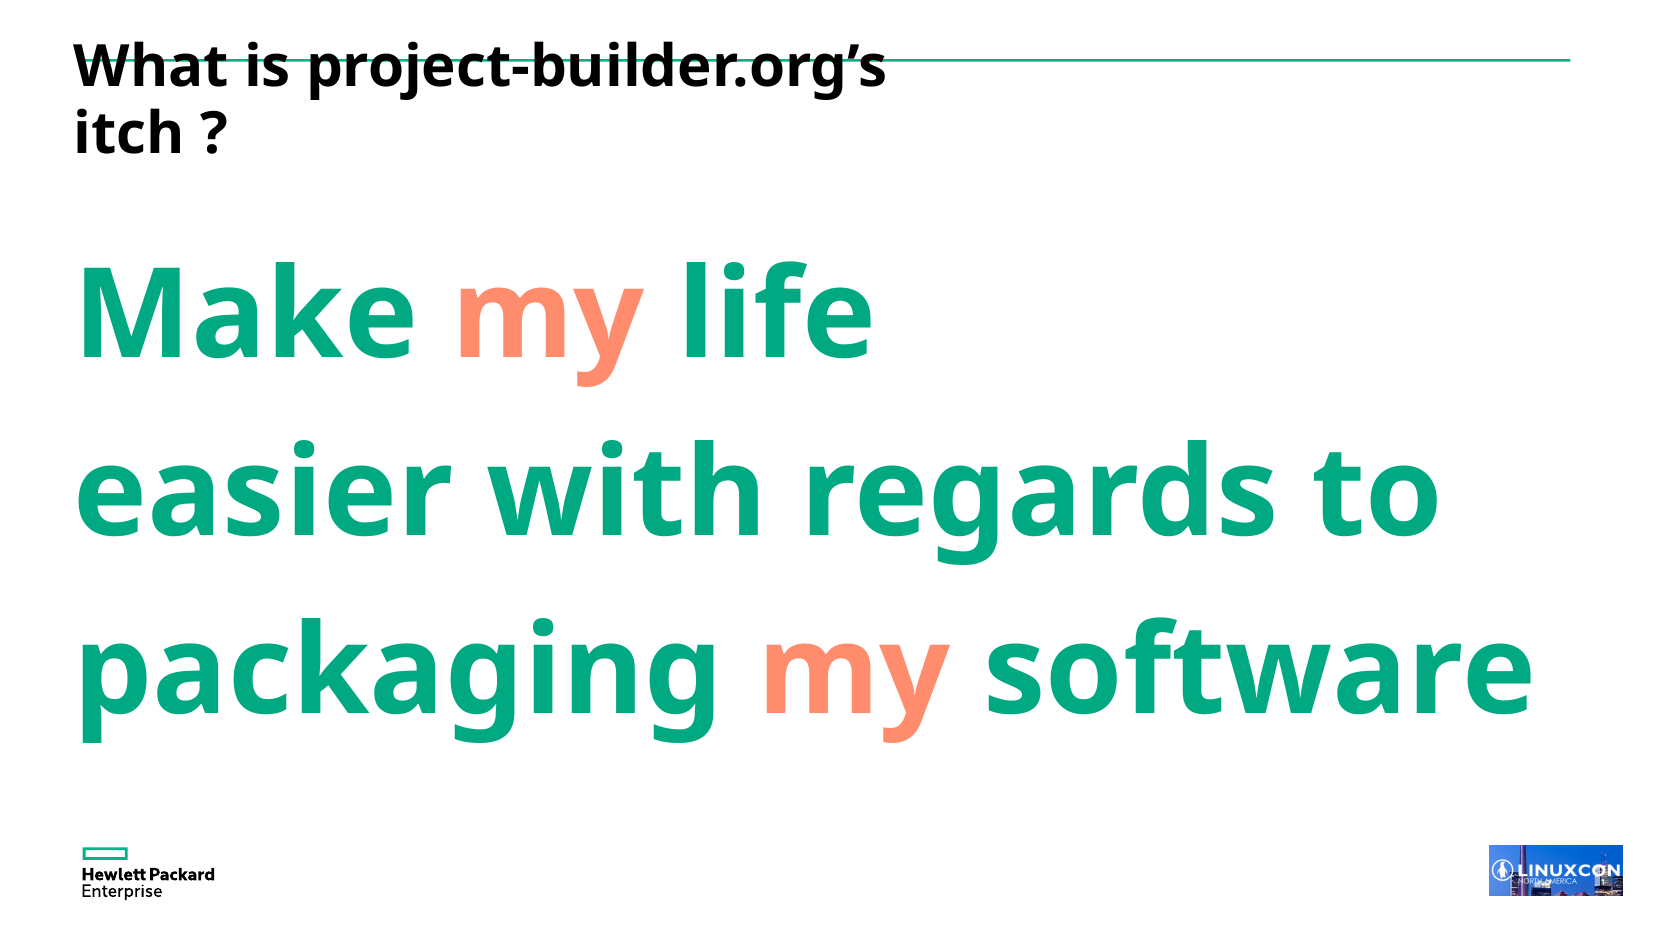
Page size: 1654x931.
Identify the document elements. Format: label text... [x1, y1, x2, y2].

title What is project-builder.org’s itch ? [73, 39, 988, 161]
list Make my life easier with regards to packaging my software [73, 235, 1654, 931]
